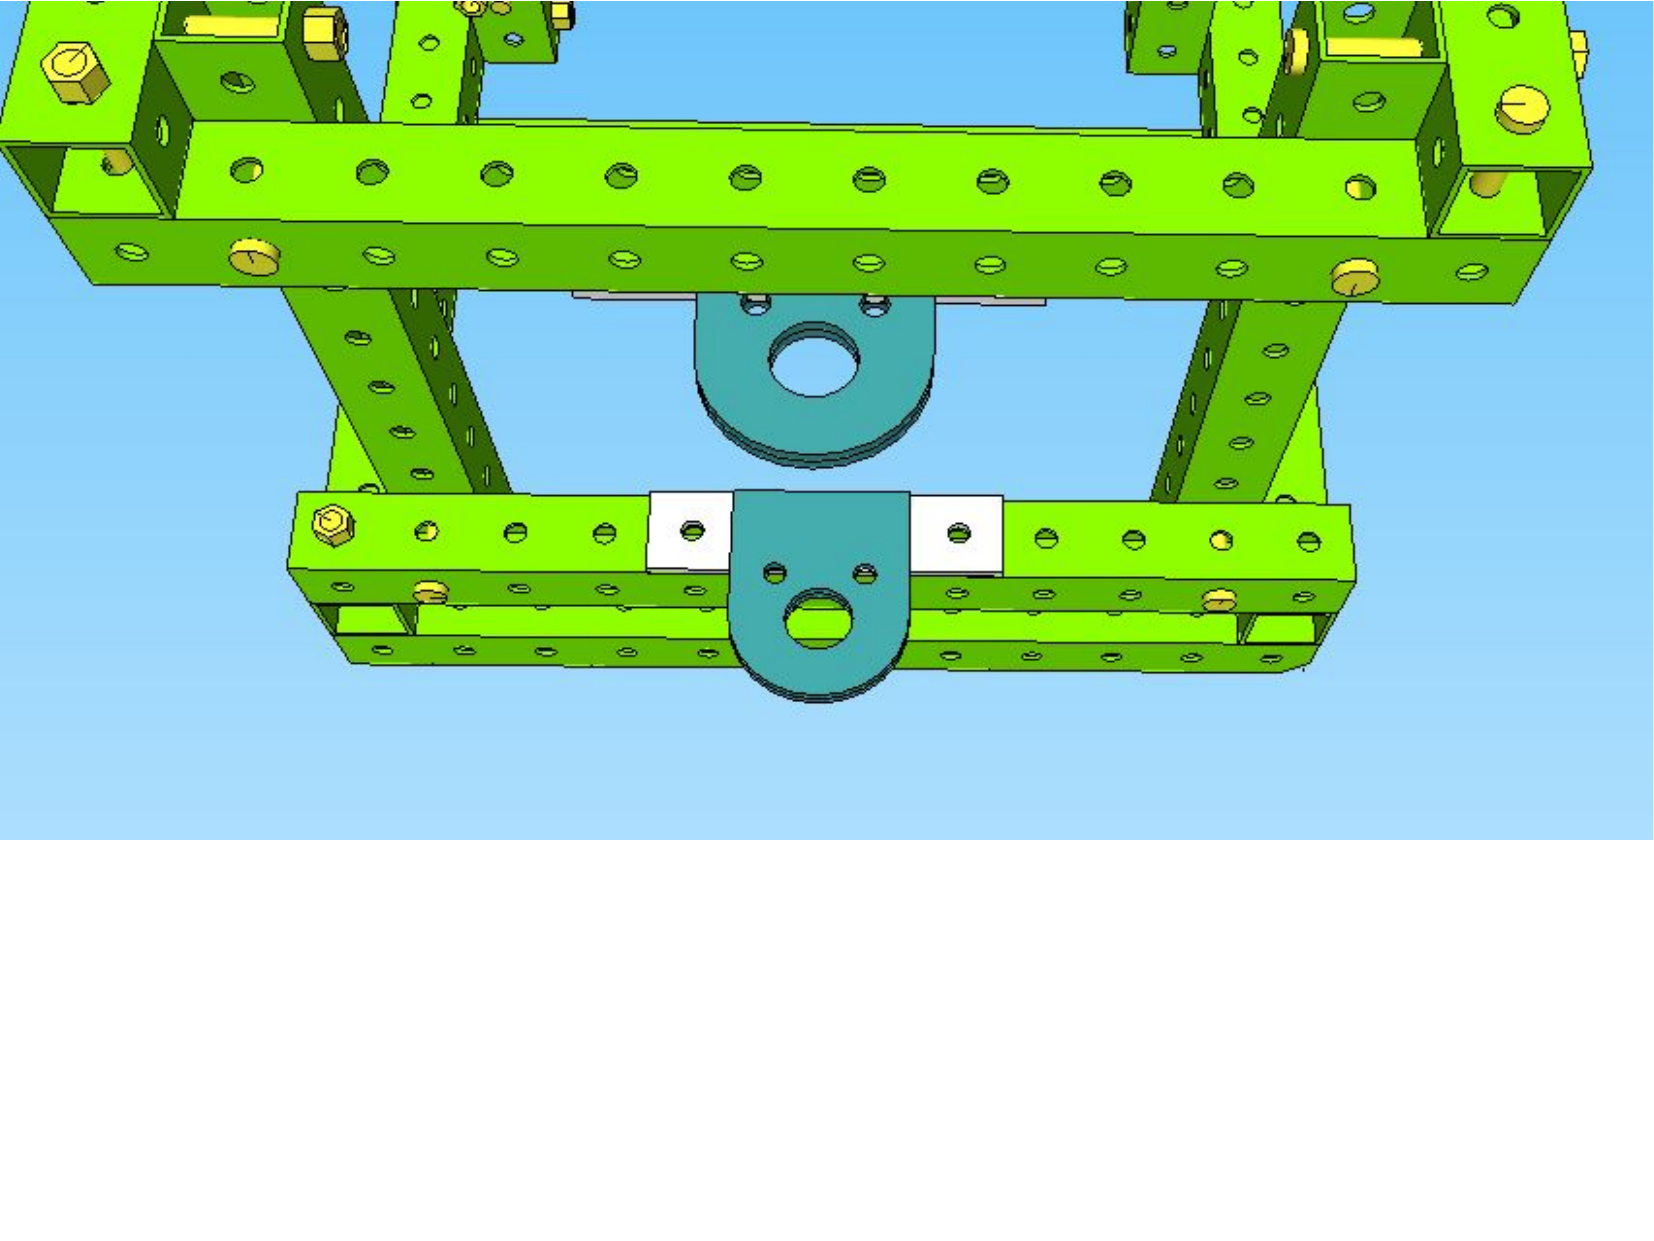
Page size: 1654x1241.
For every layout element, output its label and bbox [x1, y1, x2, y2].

picture [0, 1, 1654, 841]
